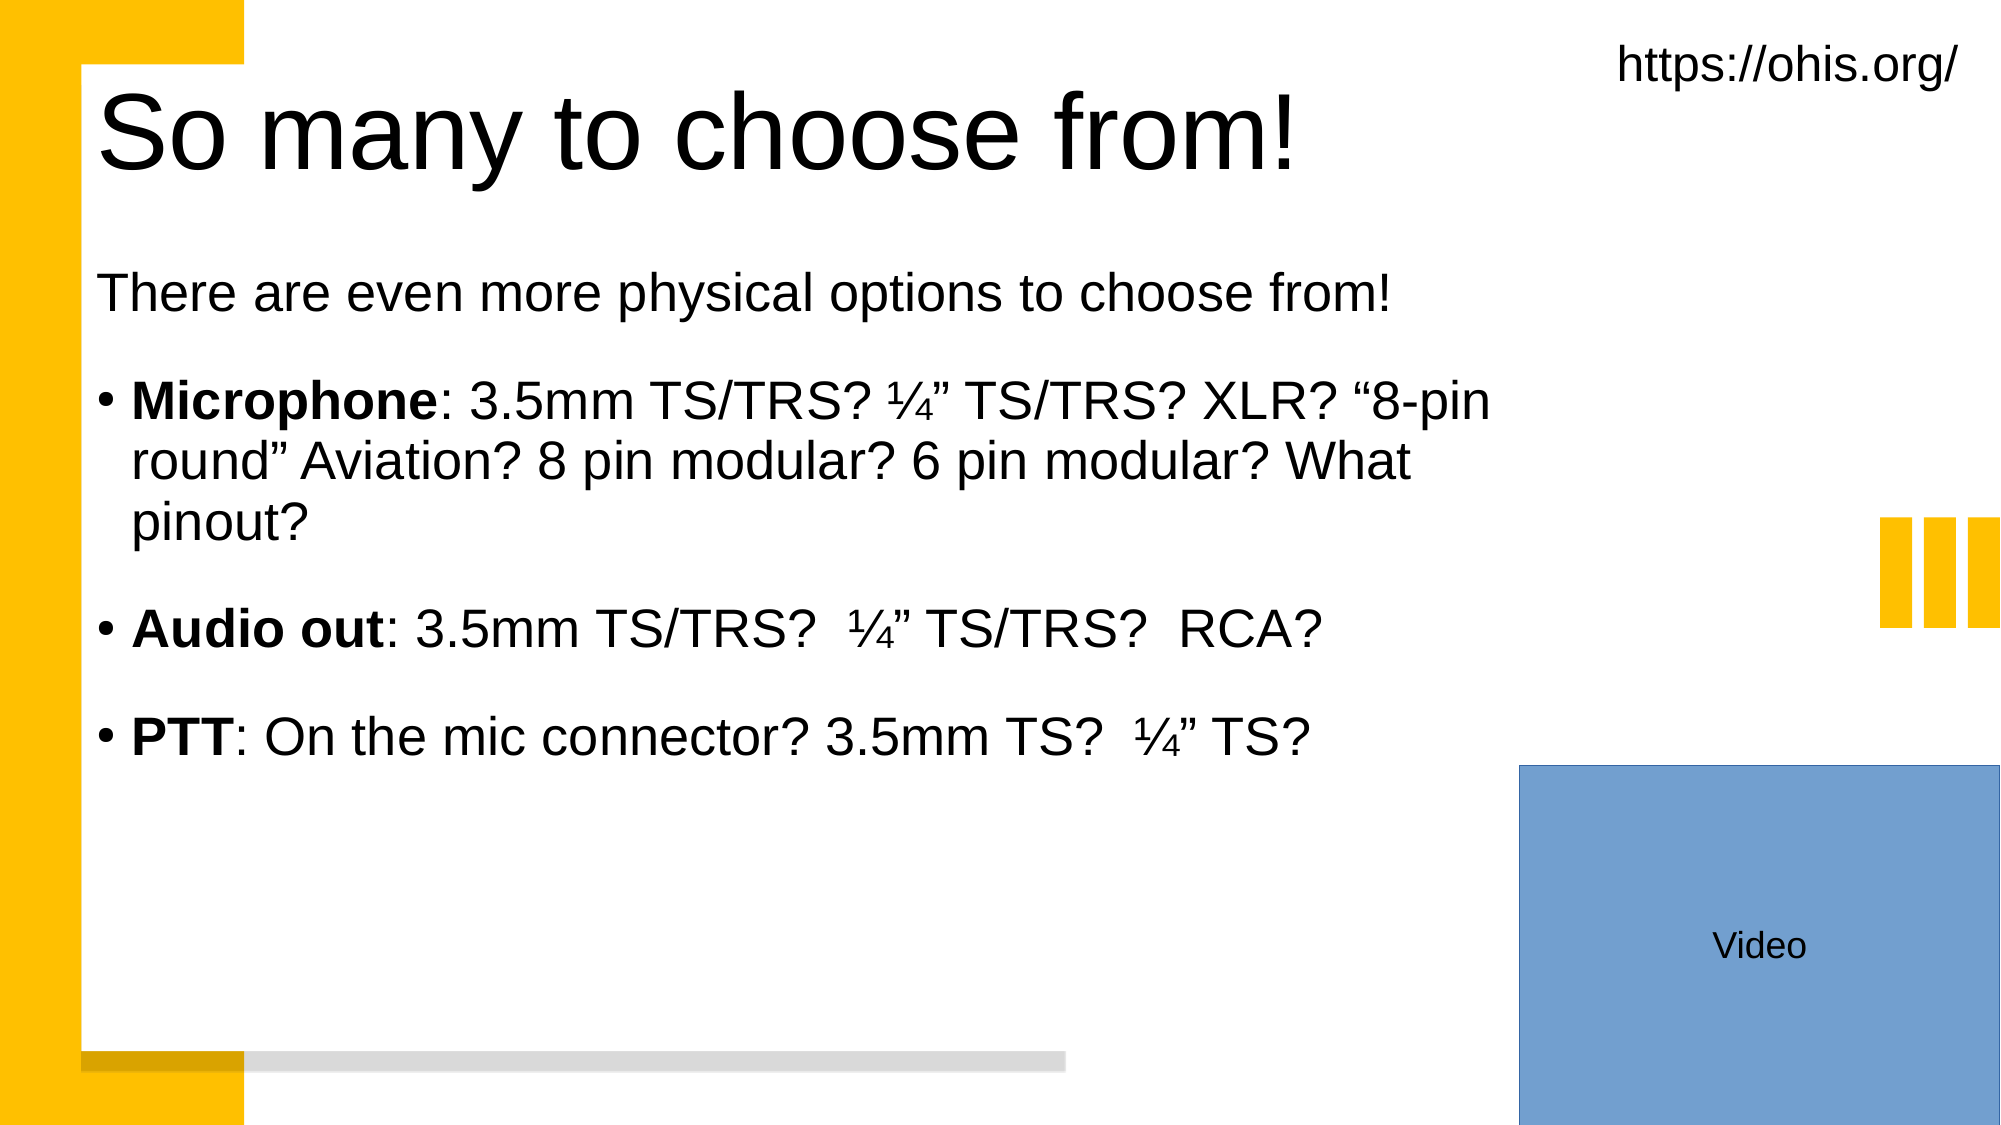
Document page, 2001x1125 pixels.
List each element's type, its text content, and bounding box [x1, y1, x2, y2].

text_box Video [1519, 765, 2000, 1125]
text_box There are even more physical options to choose from! Microphone: 3.5mm TS/TRS? ¼” TS/TRS? XLR? “8-pin round” Aviation? 8 pin modular? 6 pin modular? What pinout? Audio out: 3.5mm TS/TRS? ¼” TS/TRS? RCA? PTT: On the mic connector? 3.5mm TS? ¼” TS? [81, 254, 1516, 1036]
text_box So many to choose from! [81, 64, 1921, 201]
text_box https://ohis.org/ [1590, 29, 1974, 105]
text_box [0, 0, 2000, 1125]
